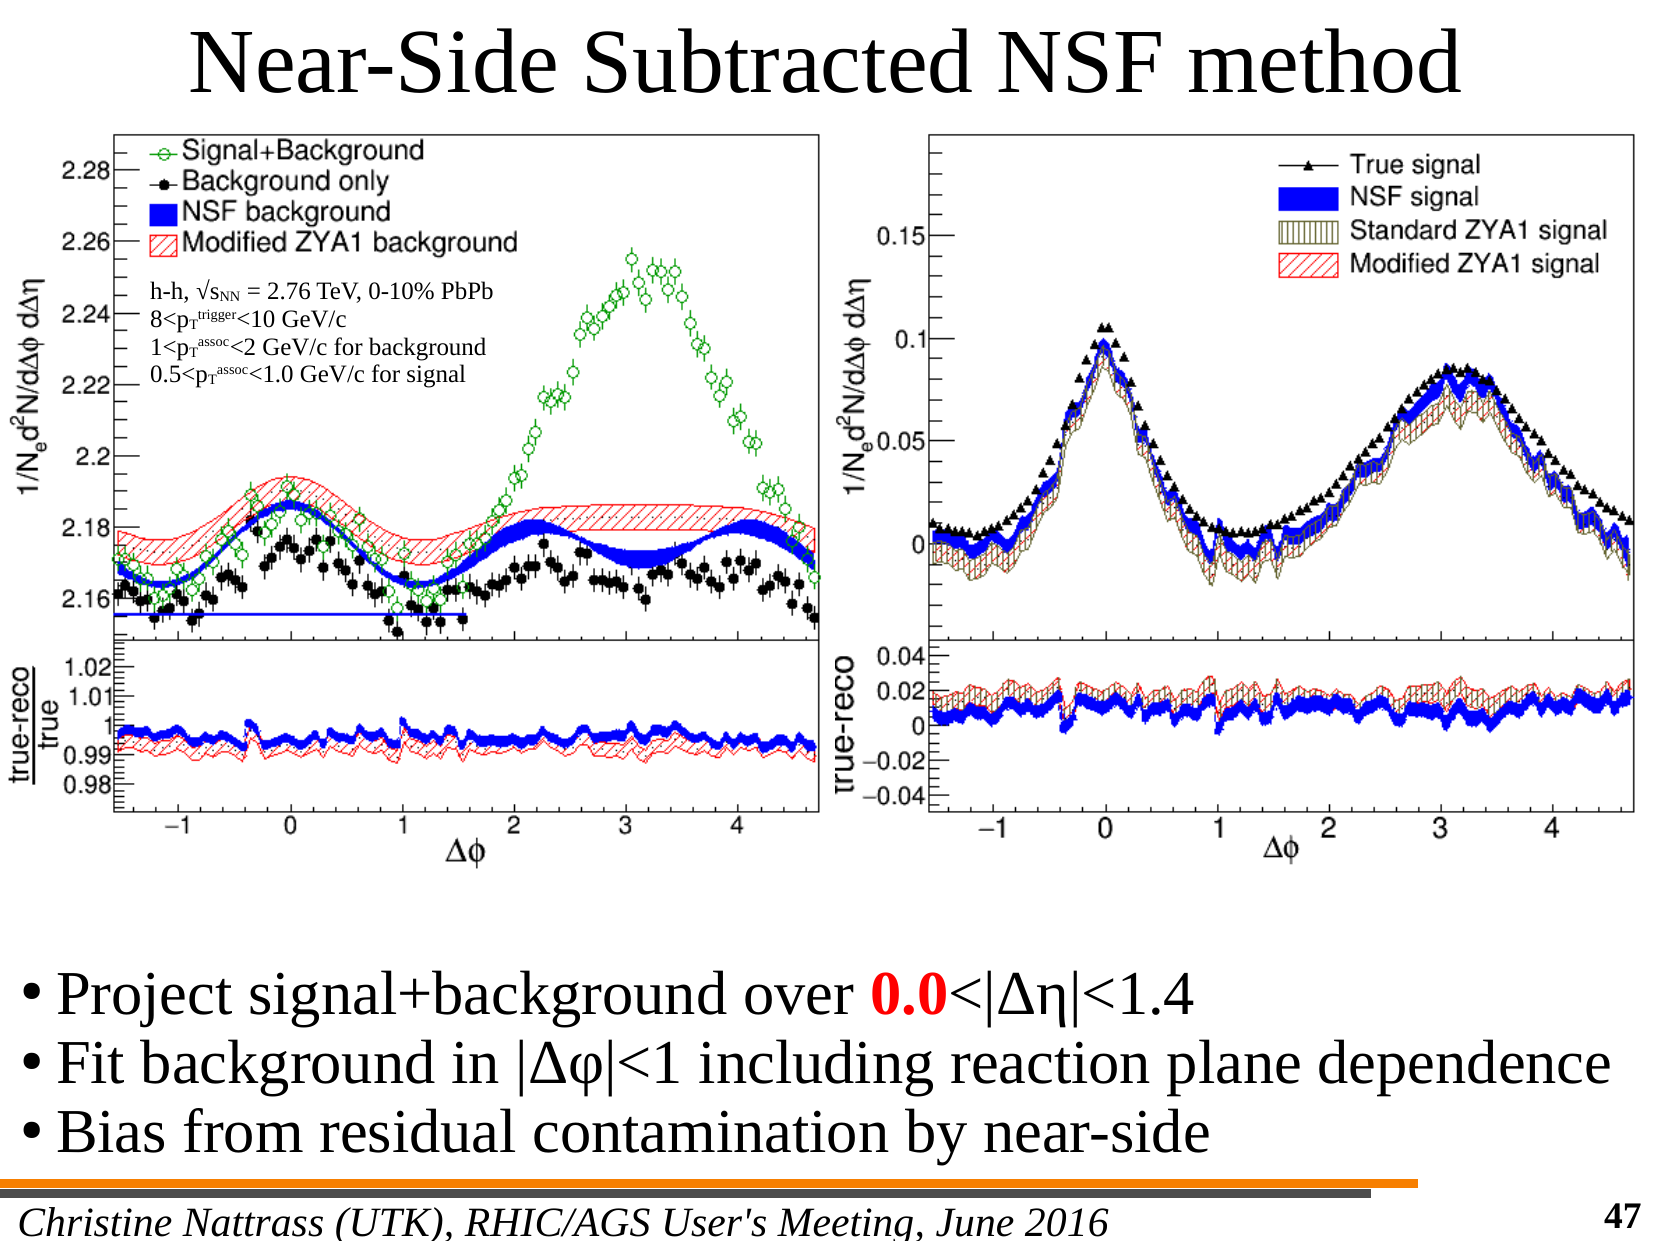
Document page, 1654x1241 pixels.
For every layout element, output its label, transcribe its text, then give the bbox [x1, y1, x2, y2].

picture [6, 119, 1650, 871]
title Near-Side Subtracted NSF method [82, 2, 1571, 119]
text_box Project signal+background over 0.0<|Δη|<1.4 Fit background in |Δφ|<1 including reaction plane dependence Bias from residual contamination by near-side [5, 951, 1642, 1241]
text_box h-h, √sNN = 2.76 TeV, 0-10% PbPb 8<pTtrigger<10 GeV/c 1<pTassoc<2 GeV/c for background 0.5<pTassoc<1.0 GeV/c for signal [135, 270, 526, 436]
